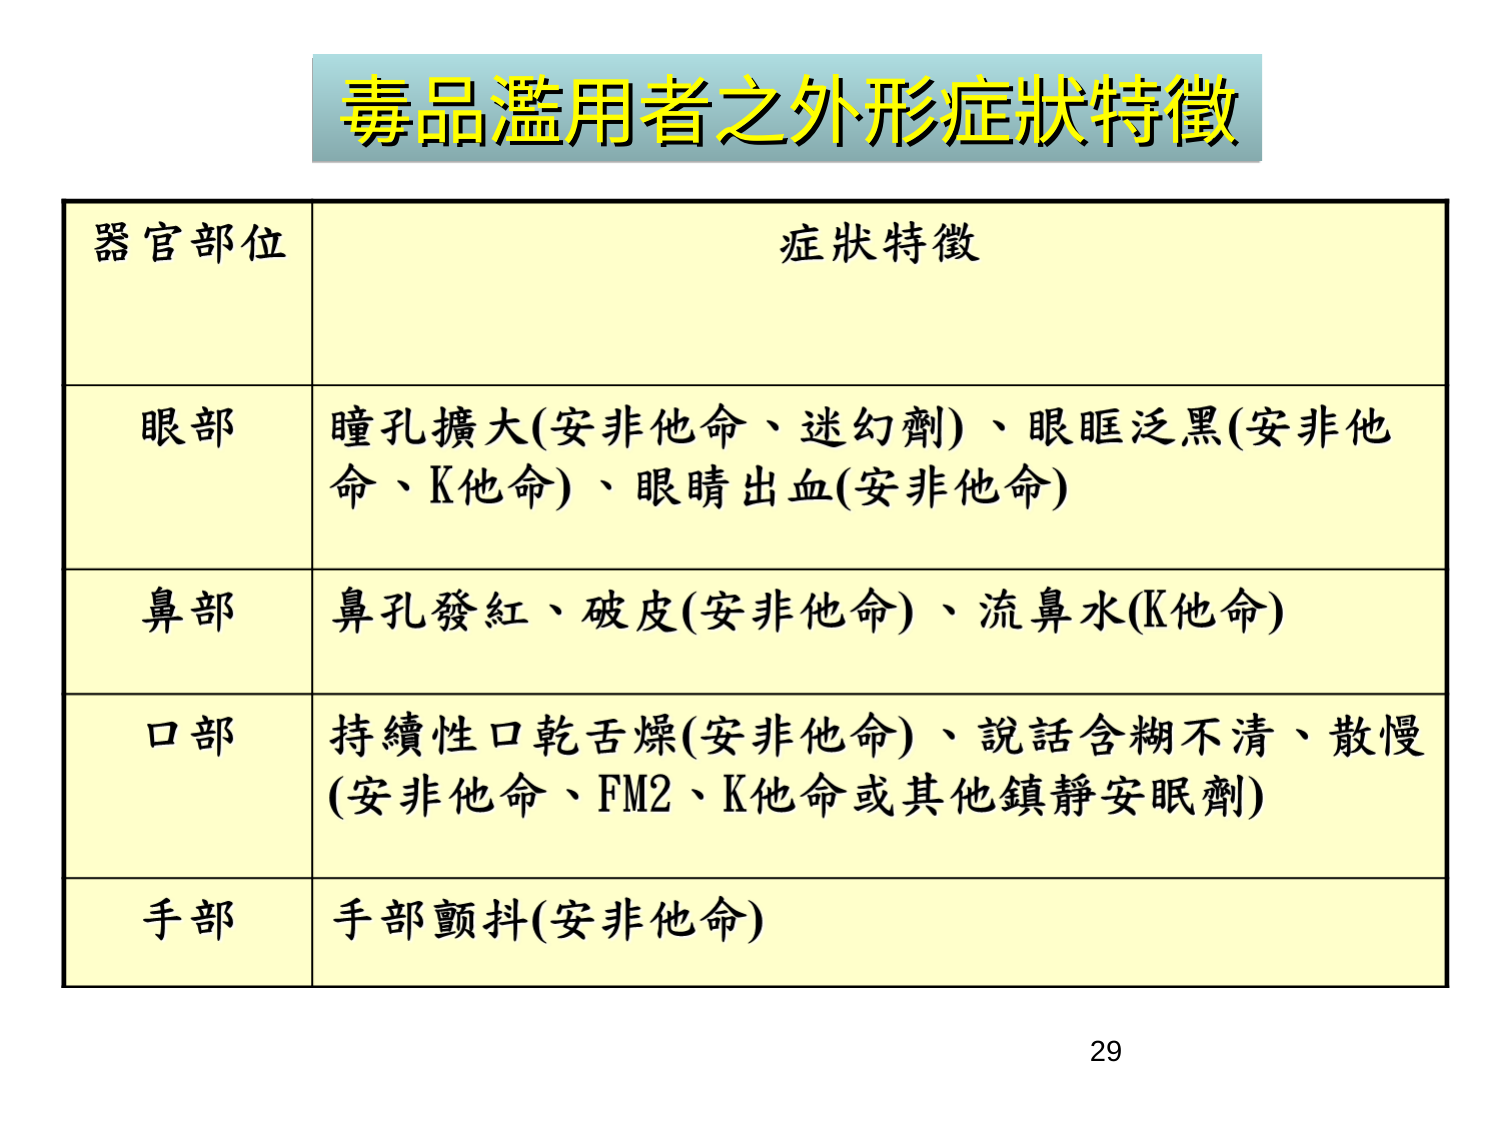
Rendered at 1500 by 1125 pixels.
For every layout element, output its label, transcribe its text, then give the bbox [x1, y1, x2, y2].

text_box [1074, 1024, 1426, 1103]
text_box 毒品濫用者之外形症狀特徵 [312, 54, 1263, 161]
picture [55, 192, 1463, 988]
